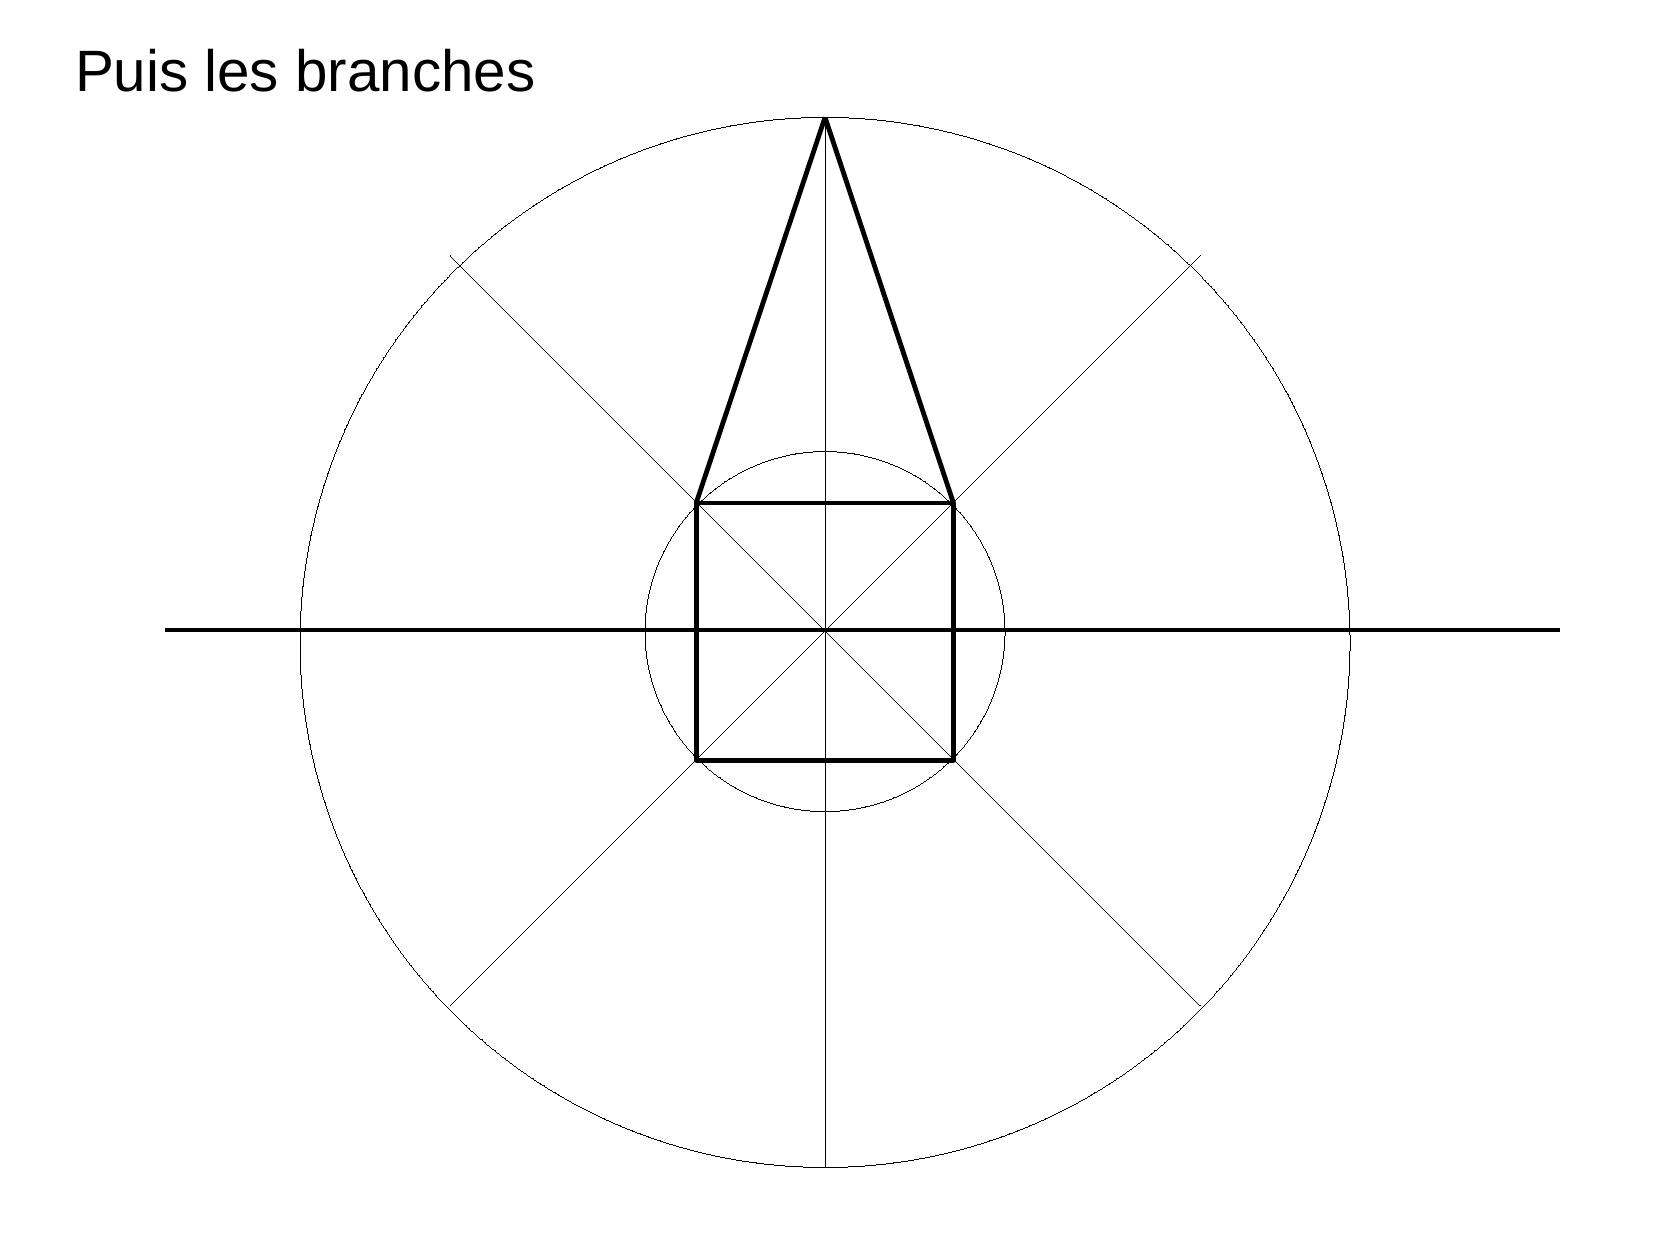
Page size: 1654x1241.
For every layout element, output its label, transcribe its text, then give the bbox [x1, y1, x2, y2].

title Puis les branches [75, 16, 1546, 121]
